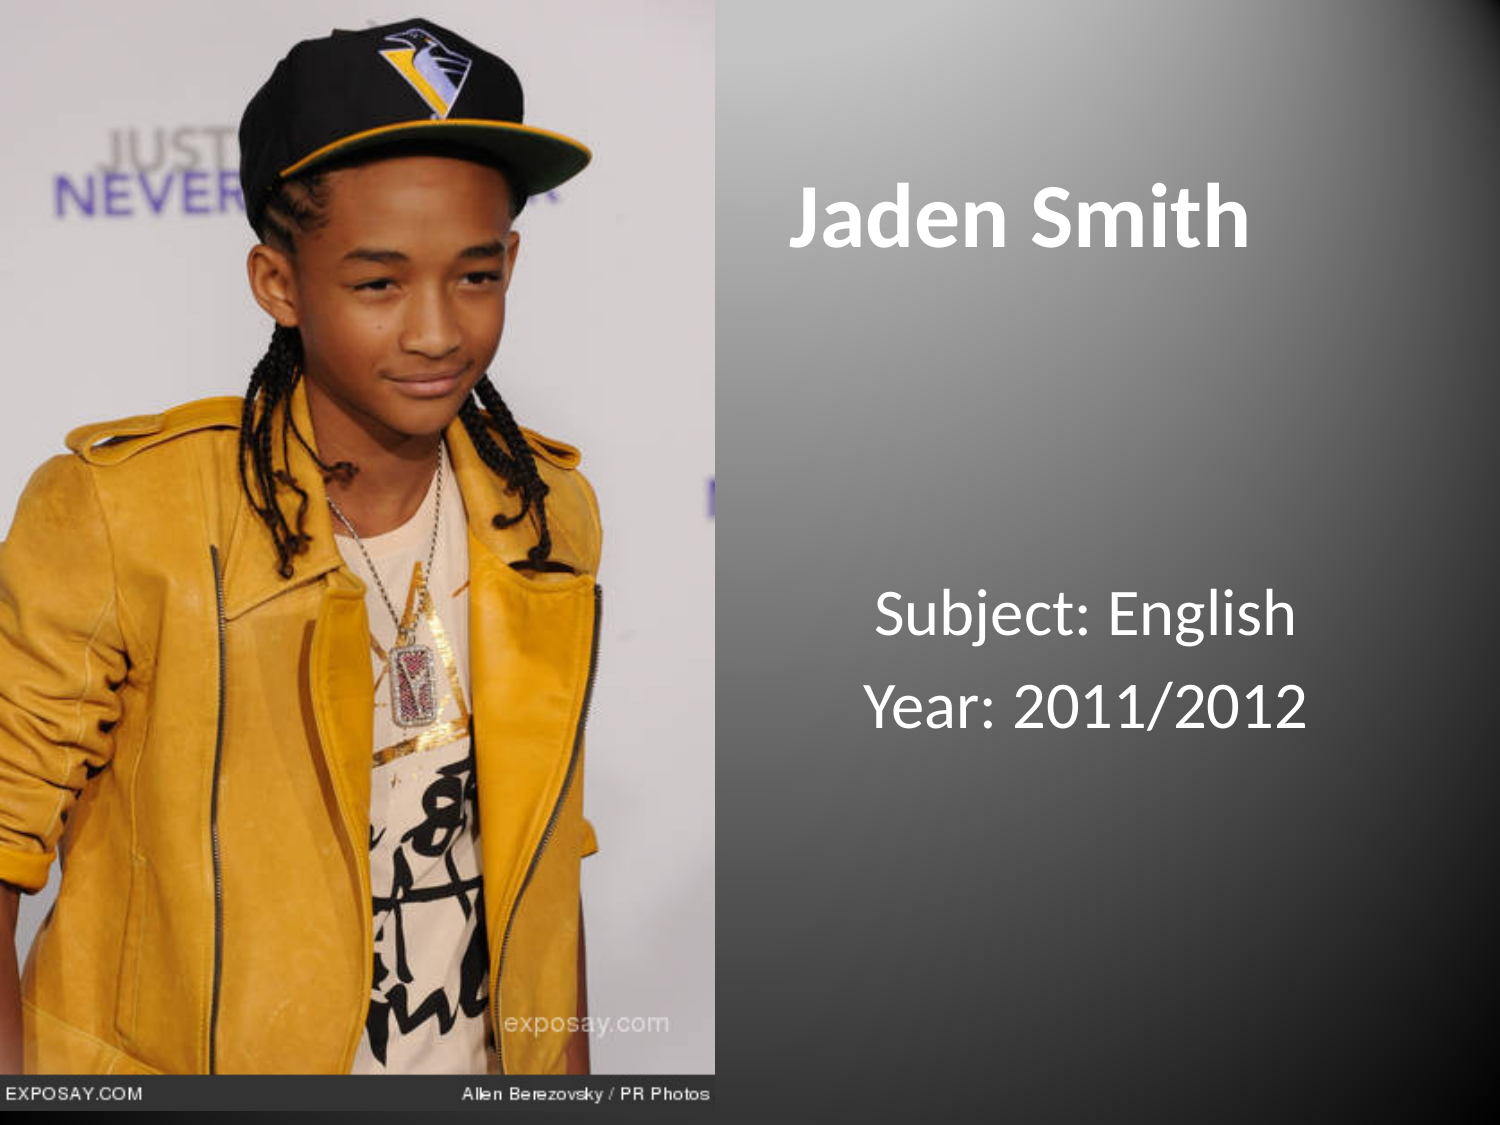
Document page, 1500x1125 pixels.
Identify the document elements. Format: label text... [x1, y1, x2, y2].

picture [0, 0, 1500, 1125]
title Jaden Smith [715, 90, 1500, 332]
subtitle Subject: English Year: 2011/2012 [715, 467, 1500, 756]
